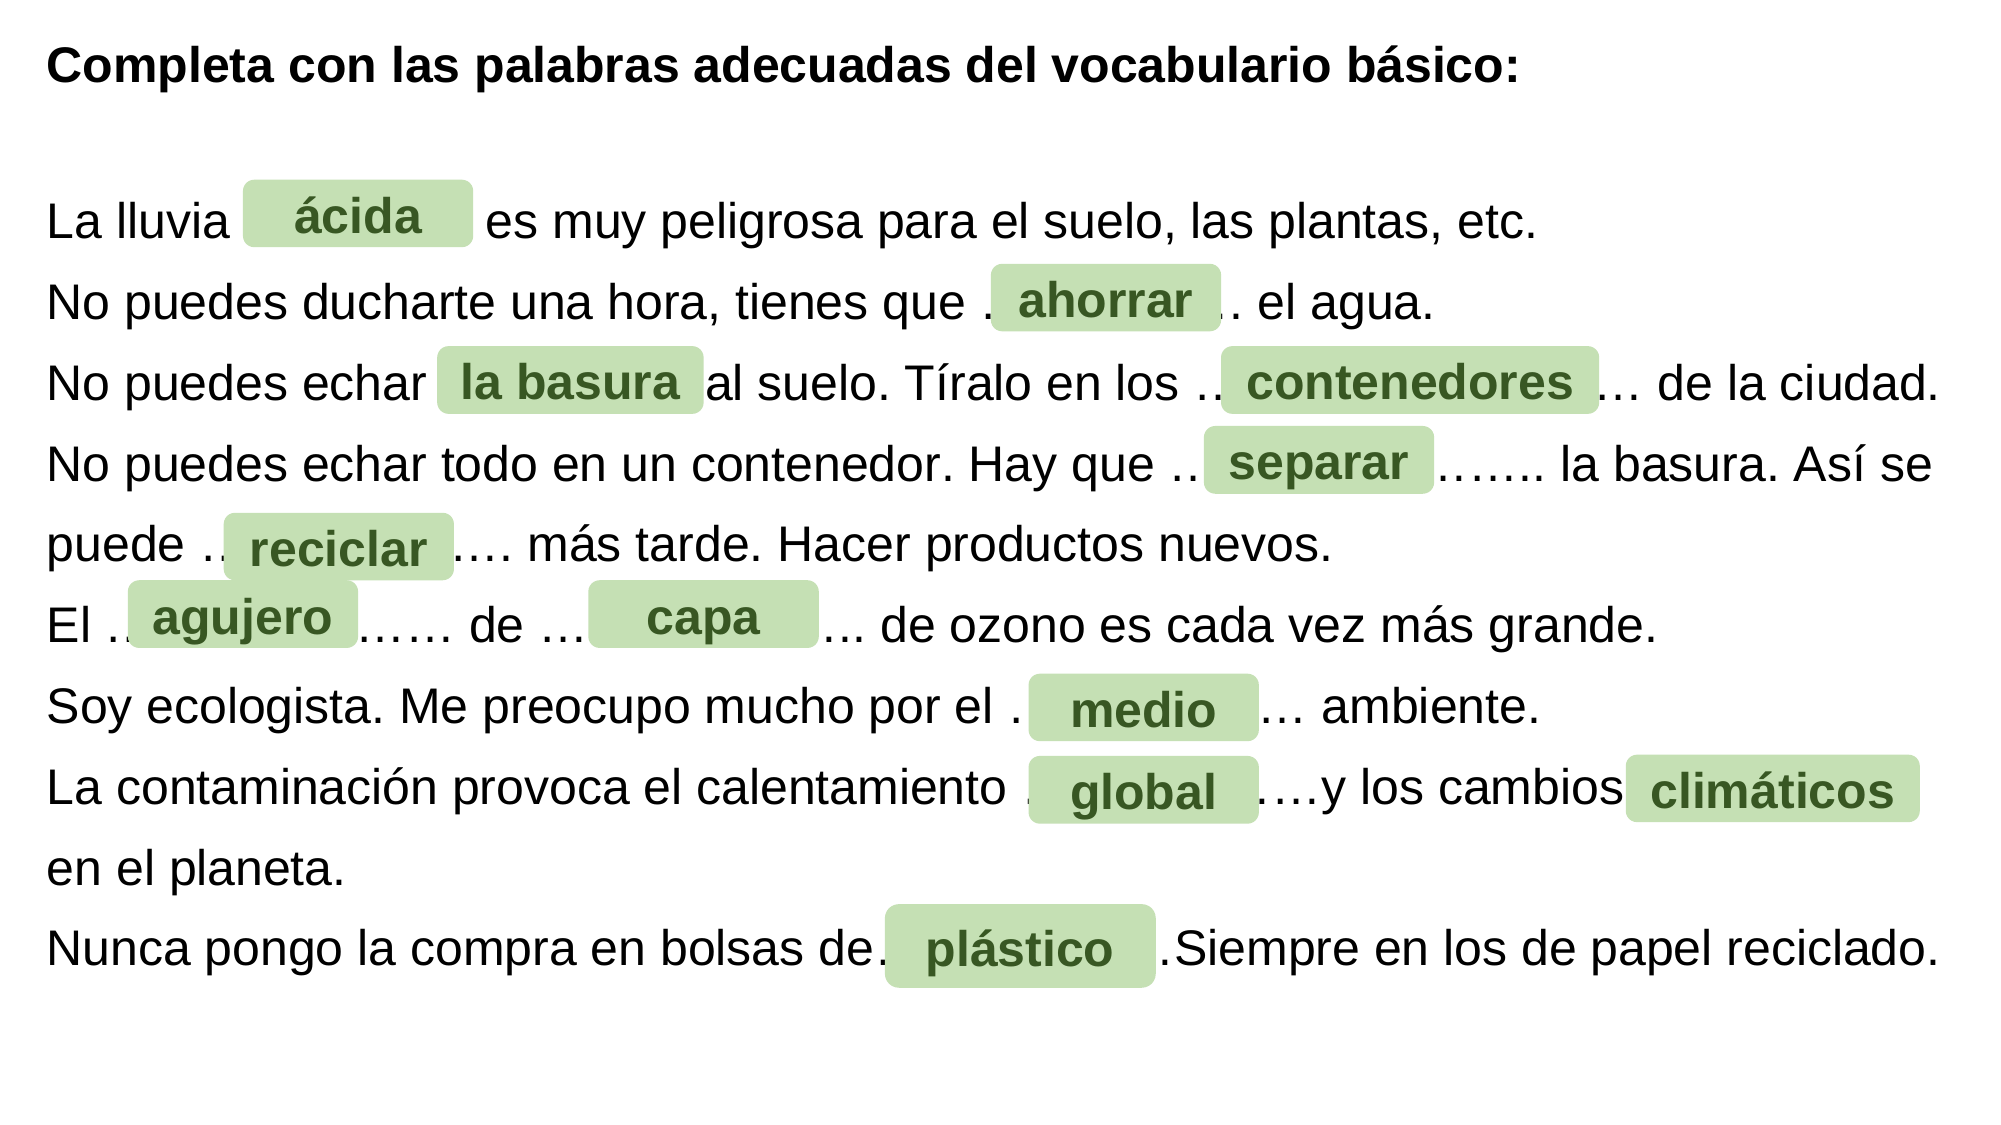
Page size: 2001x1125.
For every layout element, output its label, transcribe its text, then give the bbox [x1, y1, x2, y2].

list Completa con las palabras adecuadas del vocabulario básico: La lluvia ………….. es muy peligrosa para el suelo, las plantas, etc. No puedes ducharte una hora, tienes que ……………. el agua. No puedes echar …………… al suelo. Tíralo en los ……………………… de la ciudad. No puedes echar todo en un contenedor. Hay que ………………….. la basura. Así se puede ………………. más tarde. Hacer productos nuevos. El ………………… de ……………….. de ozono es cada vez más grande. Soy ecologista. Me preocupo mucho por el ……………… ambiente. La contaminación provoca el calentamiento ………………y los cambios …………… en el planeta. Nunca pongo la compra en bolsas de………………Siempre en los de papel reciclado. [31, 31, 1970, 1014]
text_box plástico [884, 904, 1156, 988]
text_box reciclar [223, 512, 454, 581]
text_box ahorrar [990, 263, 1222, 332]
text_box la basura [437, 346, 704, 414]
text_box climáticos [1625, 754, 1920, 823]
text_box global [1028, 755, 1259, 824]
text_box agujero [127, 580, 359, 648]
text_box contenedores [1221, 346, 1600, 414]
text_box ácida [242, 179, 474, 248]
text_box capa [588, 580, 819, 648]
text_box separar [1203, 425, 1435, 494]
text_box medio [1028, 673, 1259, 742]
